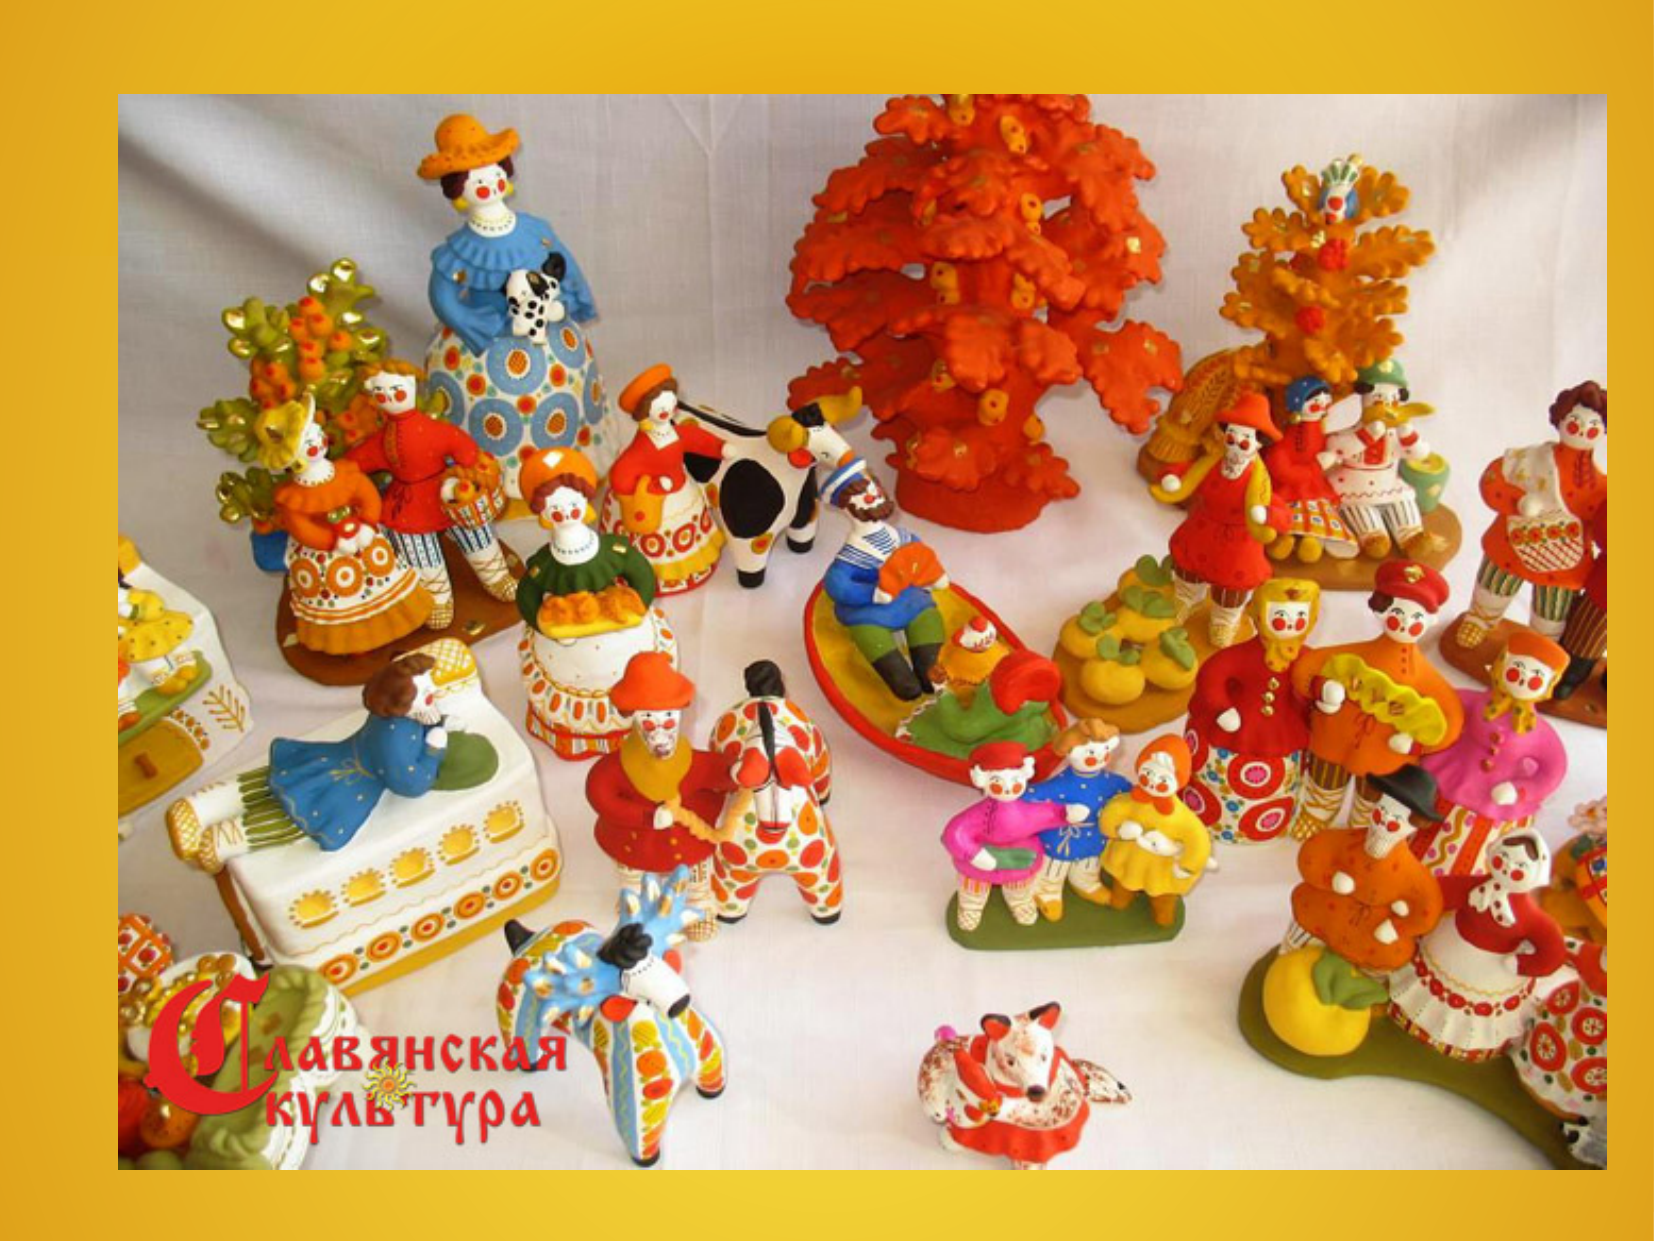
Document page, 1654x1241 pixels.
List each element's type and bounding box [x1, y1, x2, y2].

picture [118, 94, 1607, 1170]
